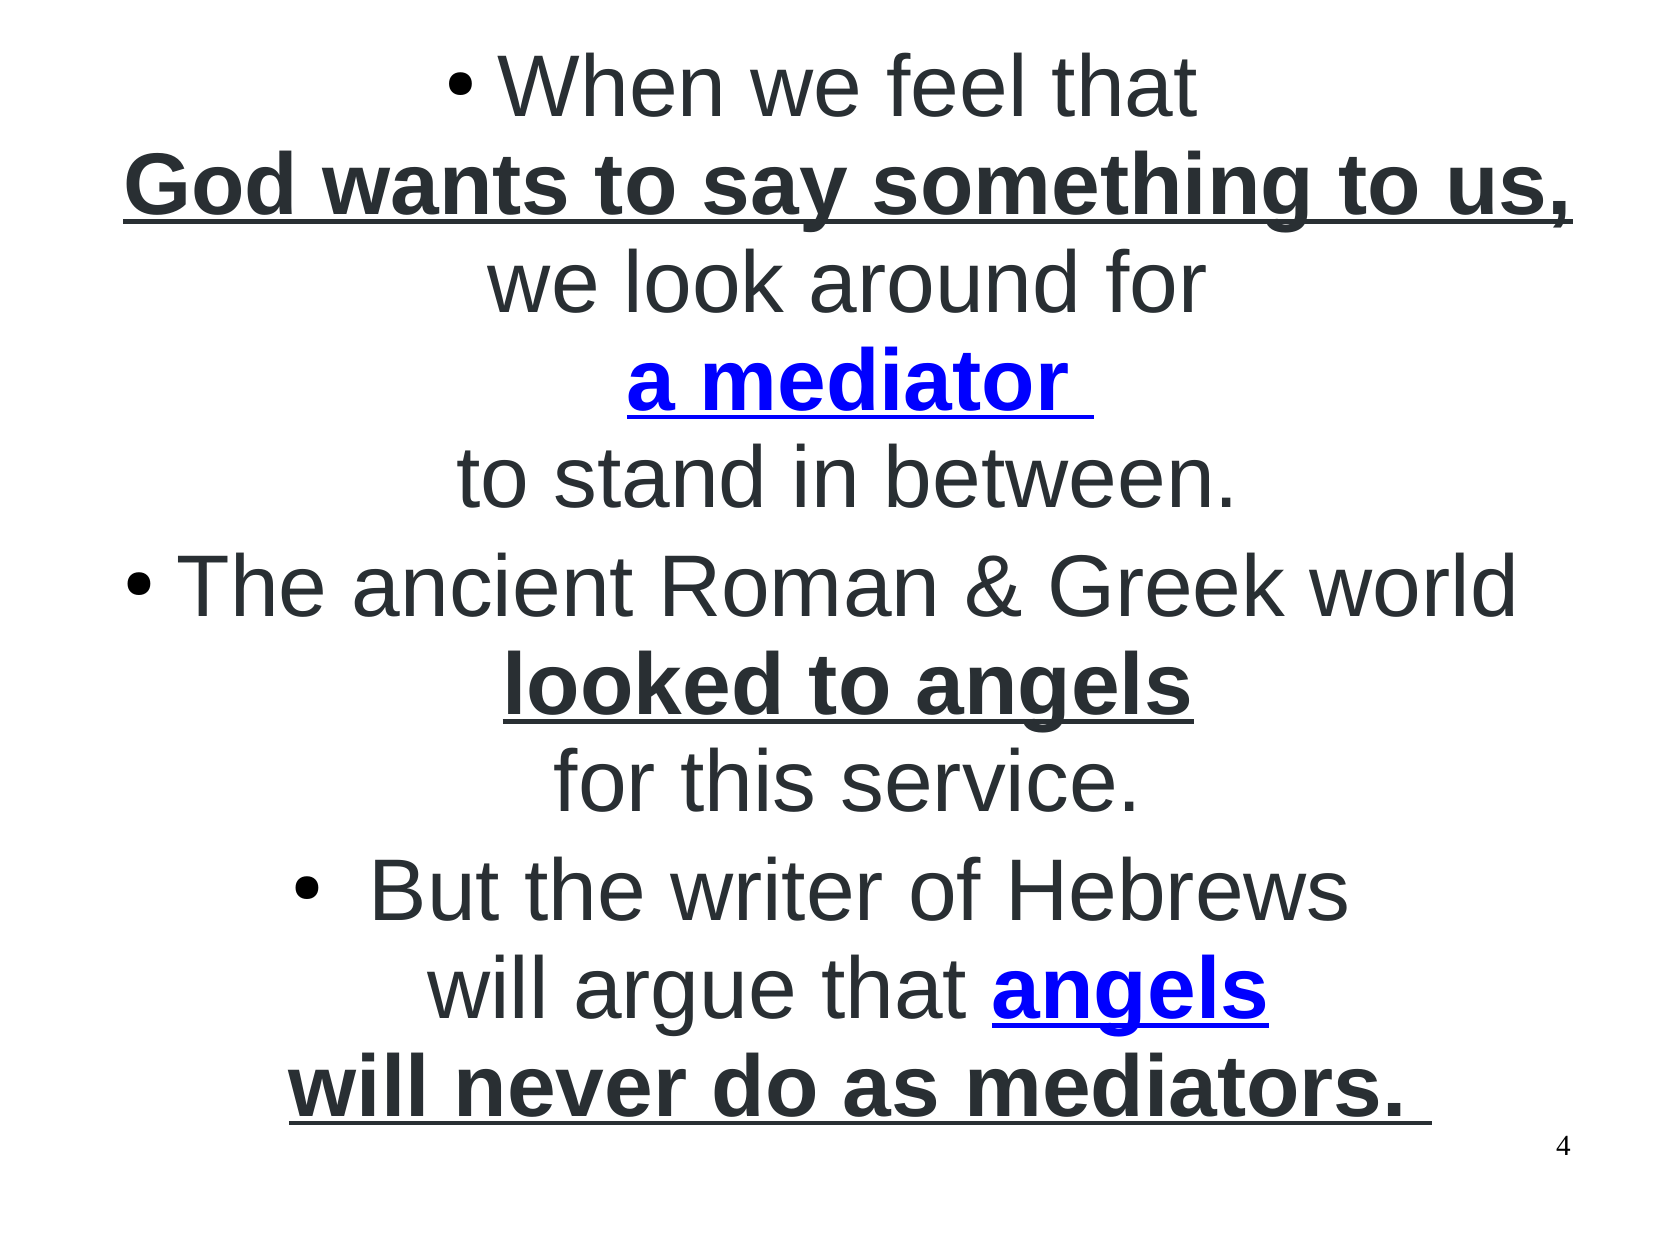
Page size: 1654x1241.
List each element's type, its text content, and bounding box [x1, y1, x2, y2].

list When we feel that God wants to say something to us, we look around for a mediator to stand in between. The ancient Roman & Greek world looked to angels for this service. But the writer of Hebrews will argue that angels will never do as mediators. [37, 37, 1613, 1238]
